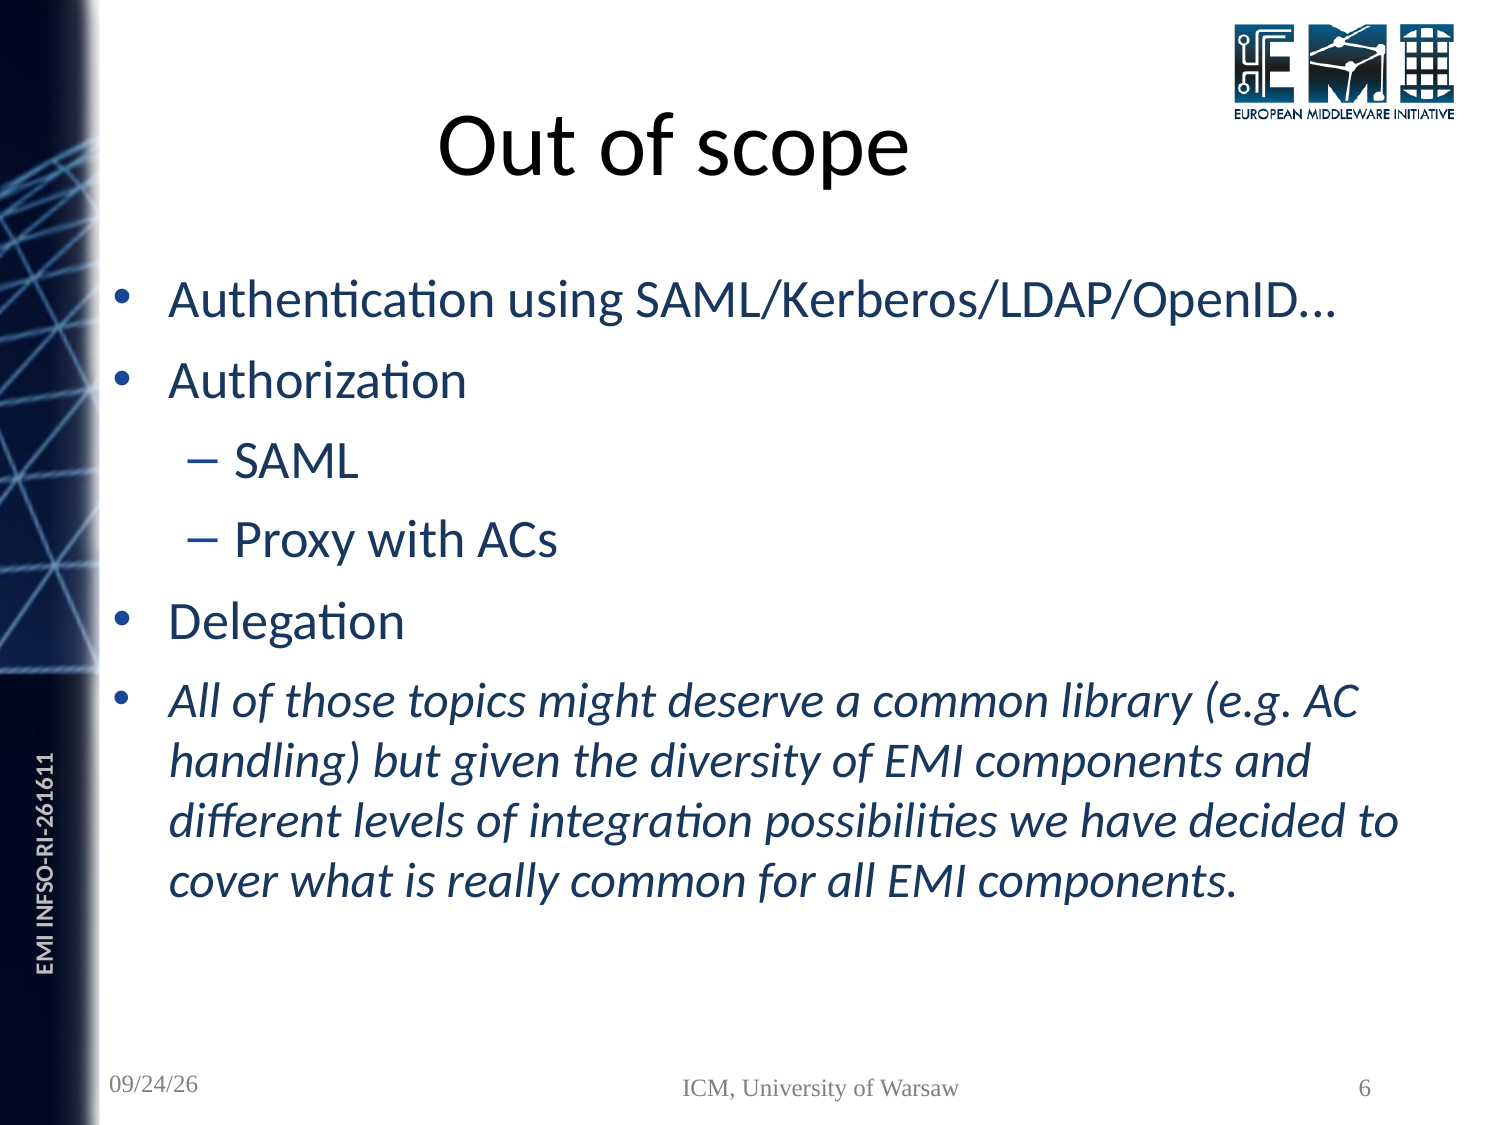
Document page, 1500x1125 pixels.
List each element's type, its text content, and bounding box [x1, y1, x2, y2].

picture [1185, 8, 1500, 140]
picture [0, 0, 111, 1125]
list Authentication using SAML/Kerberos/LDAP/OpenID... Authorization SAML Proxy with ACs Delegation All of those topics might deserve a common library (e.g. AC handling) but given the diversity of EMI components and different levels of integration possibilities we have decided to cover what is really common for all EMI components. [112, 263, 1425, 1033]
title Out of scope [112, 44, 1238, 233]
